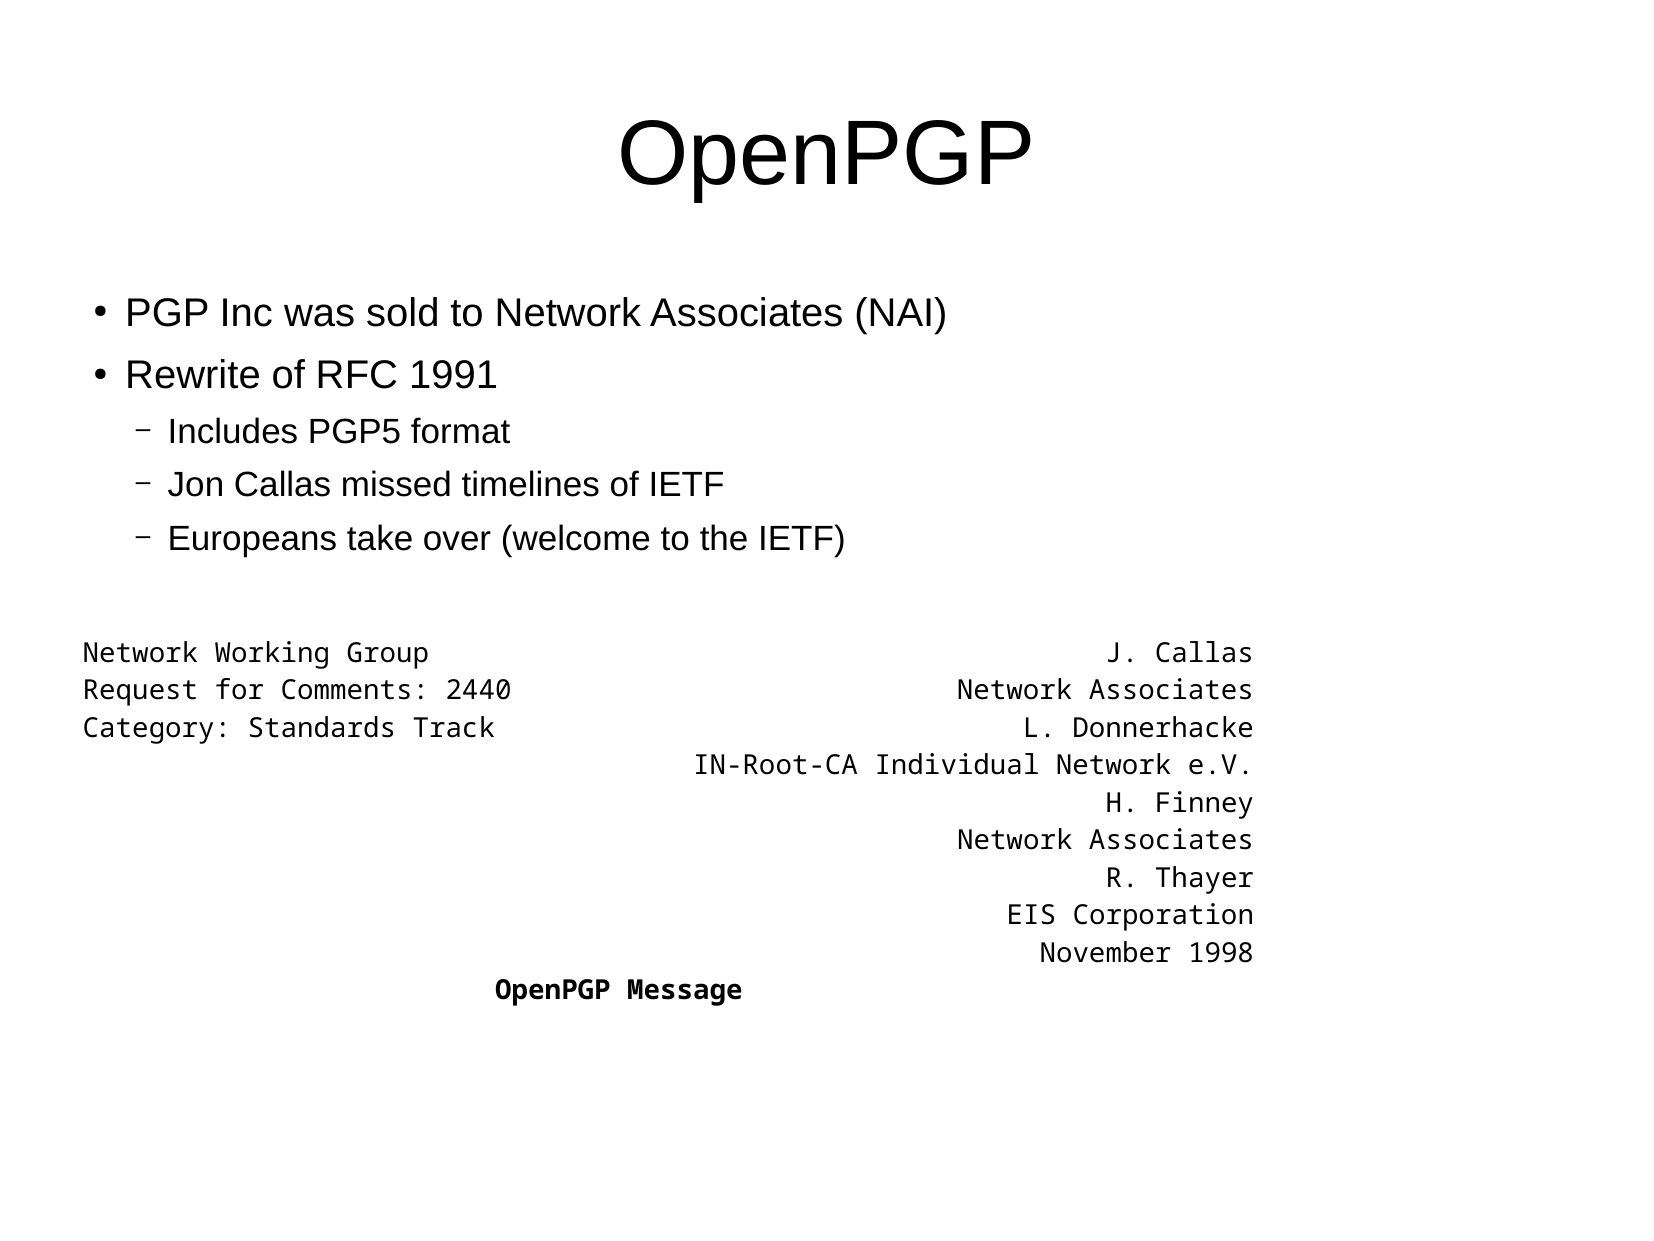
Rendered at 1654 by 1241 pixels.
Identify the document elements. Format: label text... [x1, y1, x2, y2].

title OpenPGP [82, 49, 1571, 257]
list PGP Inc was sold to Network Associates (NAI) Rewrite of RFC 1991 Includes PGP5 format Jon Callas missed timelines of IETF Europeans take over (welcome to the IETF) Network Working Group J. Callas Request for Comments: 2440 Network Associates Category: Standards Track L. Donnerhacke IN-Root-CA Individual Network e.V. H. Finney Network Associates R. Thayer EIS Corporation November 1998 OpenPGP Message [82, 290, 1571, 1010]
